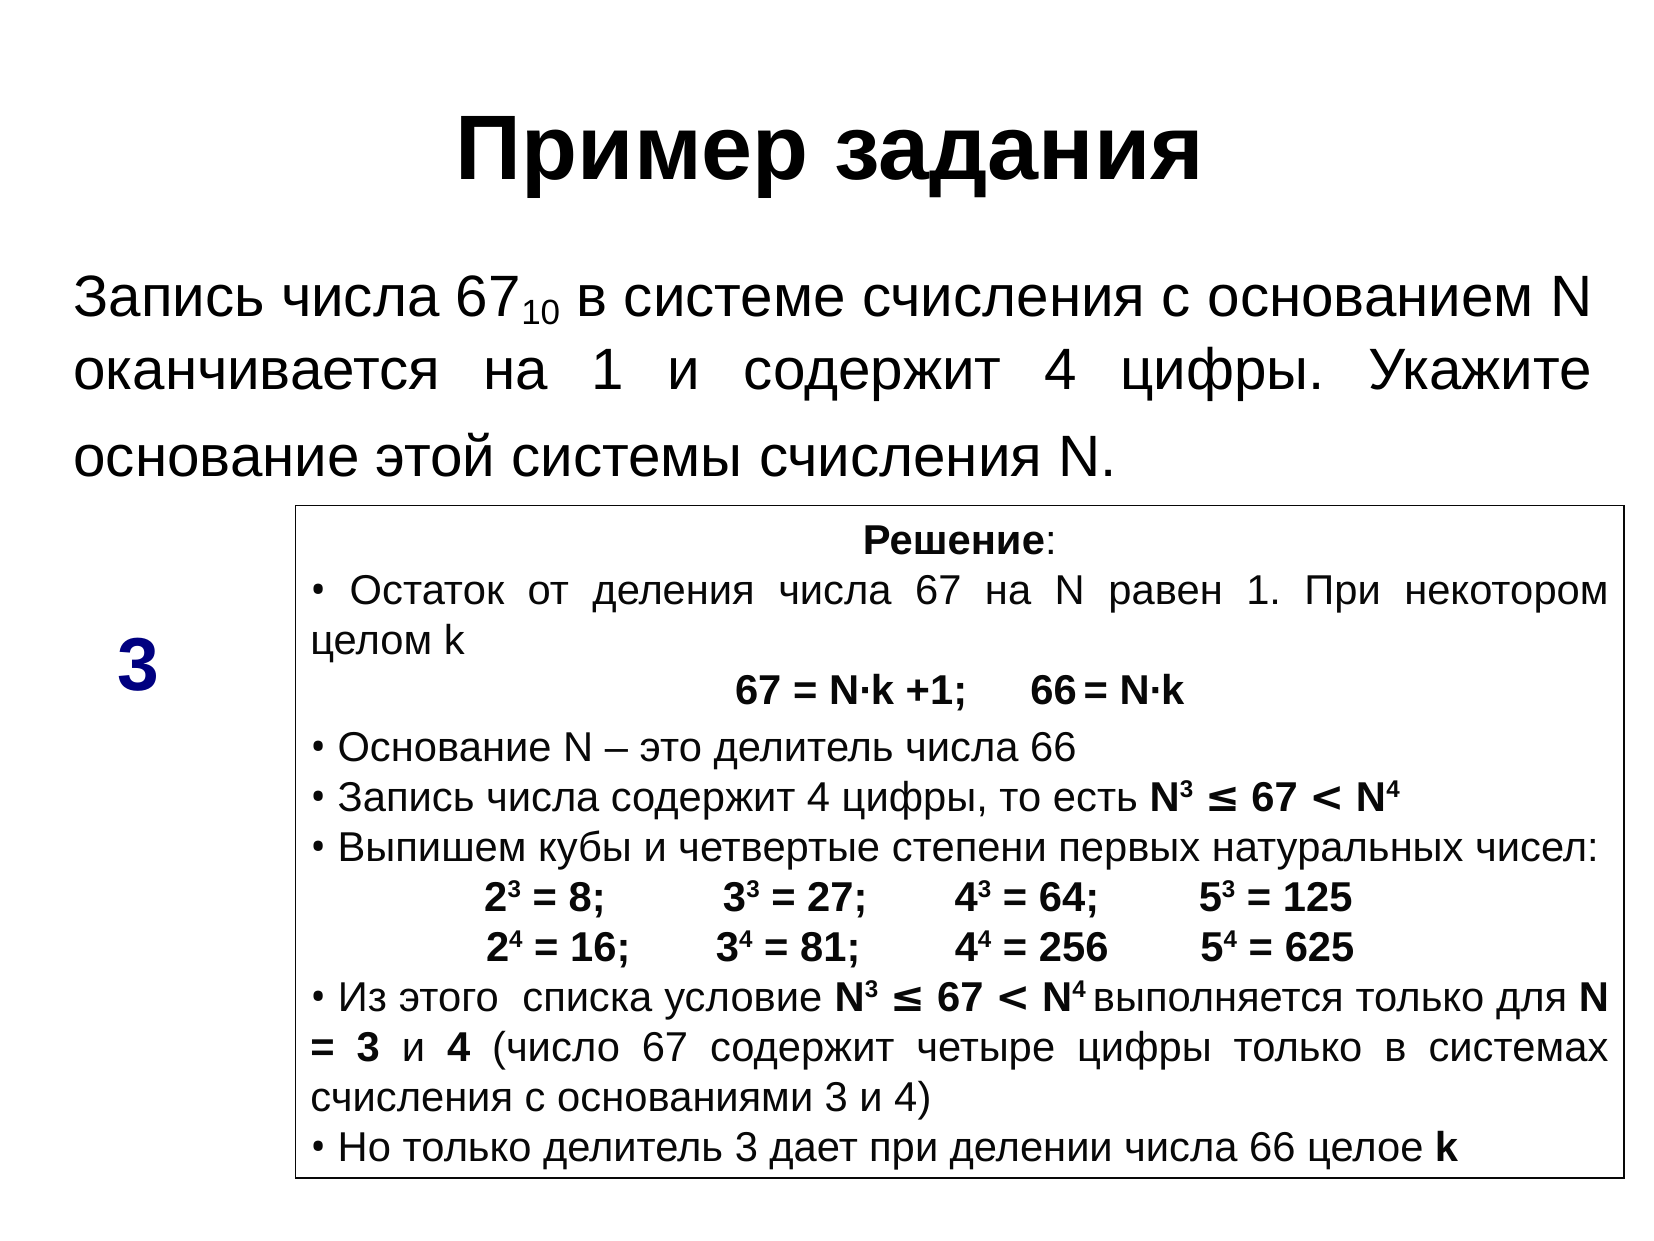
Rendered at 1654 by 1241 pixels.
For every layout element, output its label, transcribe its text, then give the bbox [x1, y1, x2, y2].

text_box Решение: Остаток от деления числа 67 на N равен 1. При некотором целом k 67 = N∙k +1; 66 = N∙k Основание N – это делитель числа 66 Запись числа содержит 4 цифры, то есть N3 ≤ 67 < N4 Выпишем кубы и четвертые степени первых натуральных чисел: 23 = 8; 33 = 27; 43 = 64; 53 = 125 24 = 16; 34 = 81; 44 = 256 54 = 625 Из этого списка условие N3 ≤ 67 < N4 выполняется только для N = 3 и 4 (число 67 содержит четыре цифры только в системах счисления с основаниями 3 и 4) Но только делитель 3 дает при делении числа 66 целое k [295, 505, 1624, 1178]
title Пример задания [82, 68, 1571, 250]
text_box Запись числа 6710 в системе счисления с основанием N оканчивается на 1 и содержит 4 цифры. Укажите основание этой системы счисления N. 3 [58, 250, 1609, 1176]
